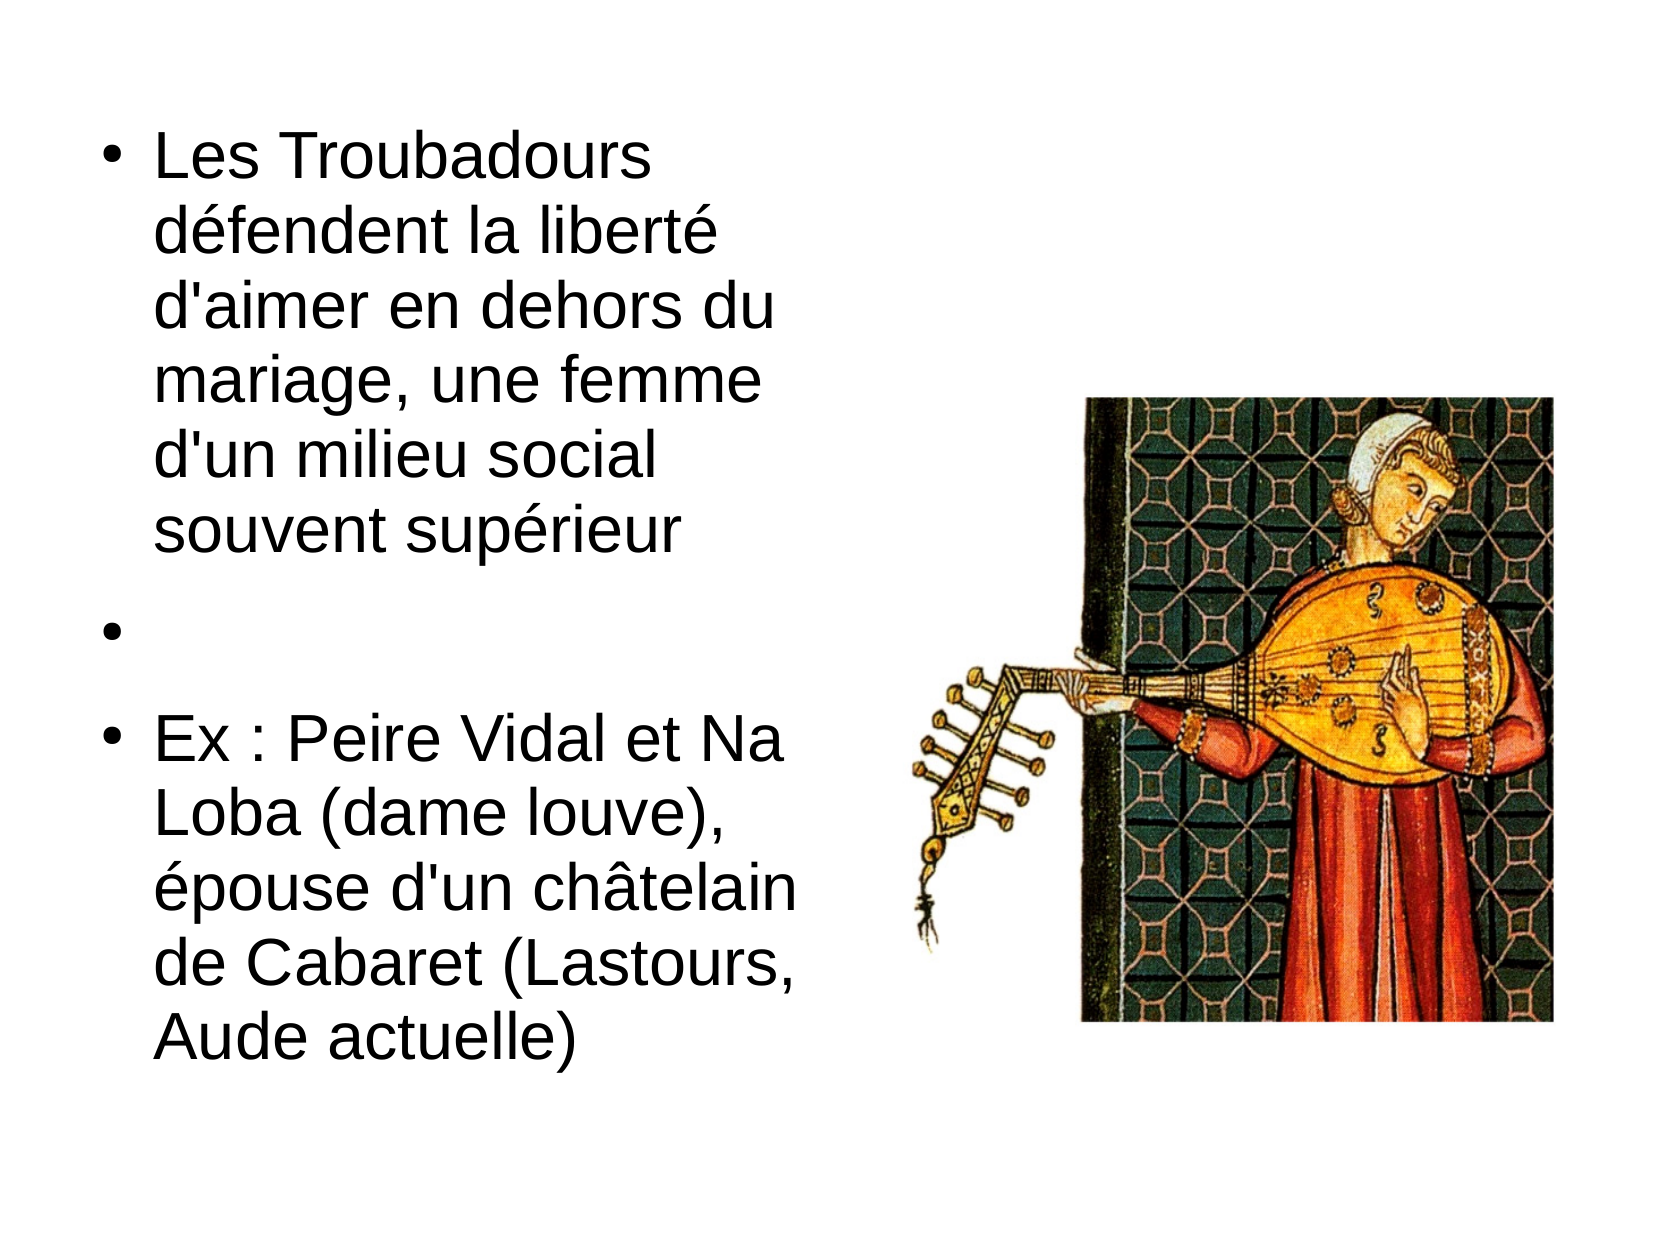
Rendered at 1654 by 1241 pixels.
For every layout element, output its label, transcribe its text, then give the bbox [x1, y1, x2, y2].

list Les Troubadours défendent la liberté d'aimer en dehors du mariage, une femme d'un milieu social souvent supérieur Ex : Peire Vidal et Na Loba (dame louve), épouse d'un châtelain de Cabaret (Lastours, Aude actuelle) [82, 118, 827, 1075]
picture [885, 383, 1565, 1034]
